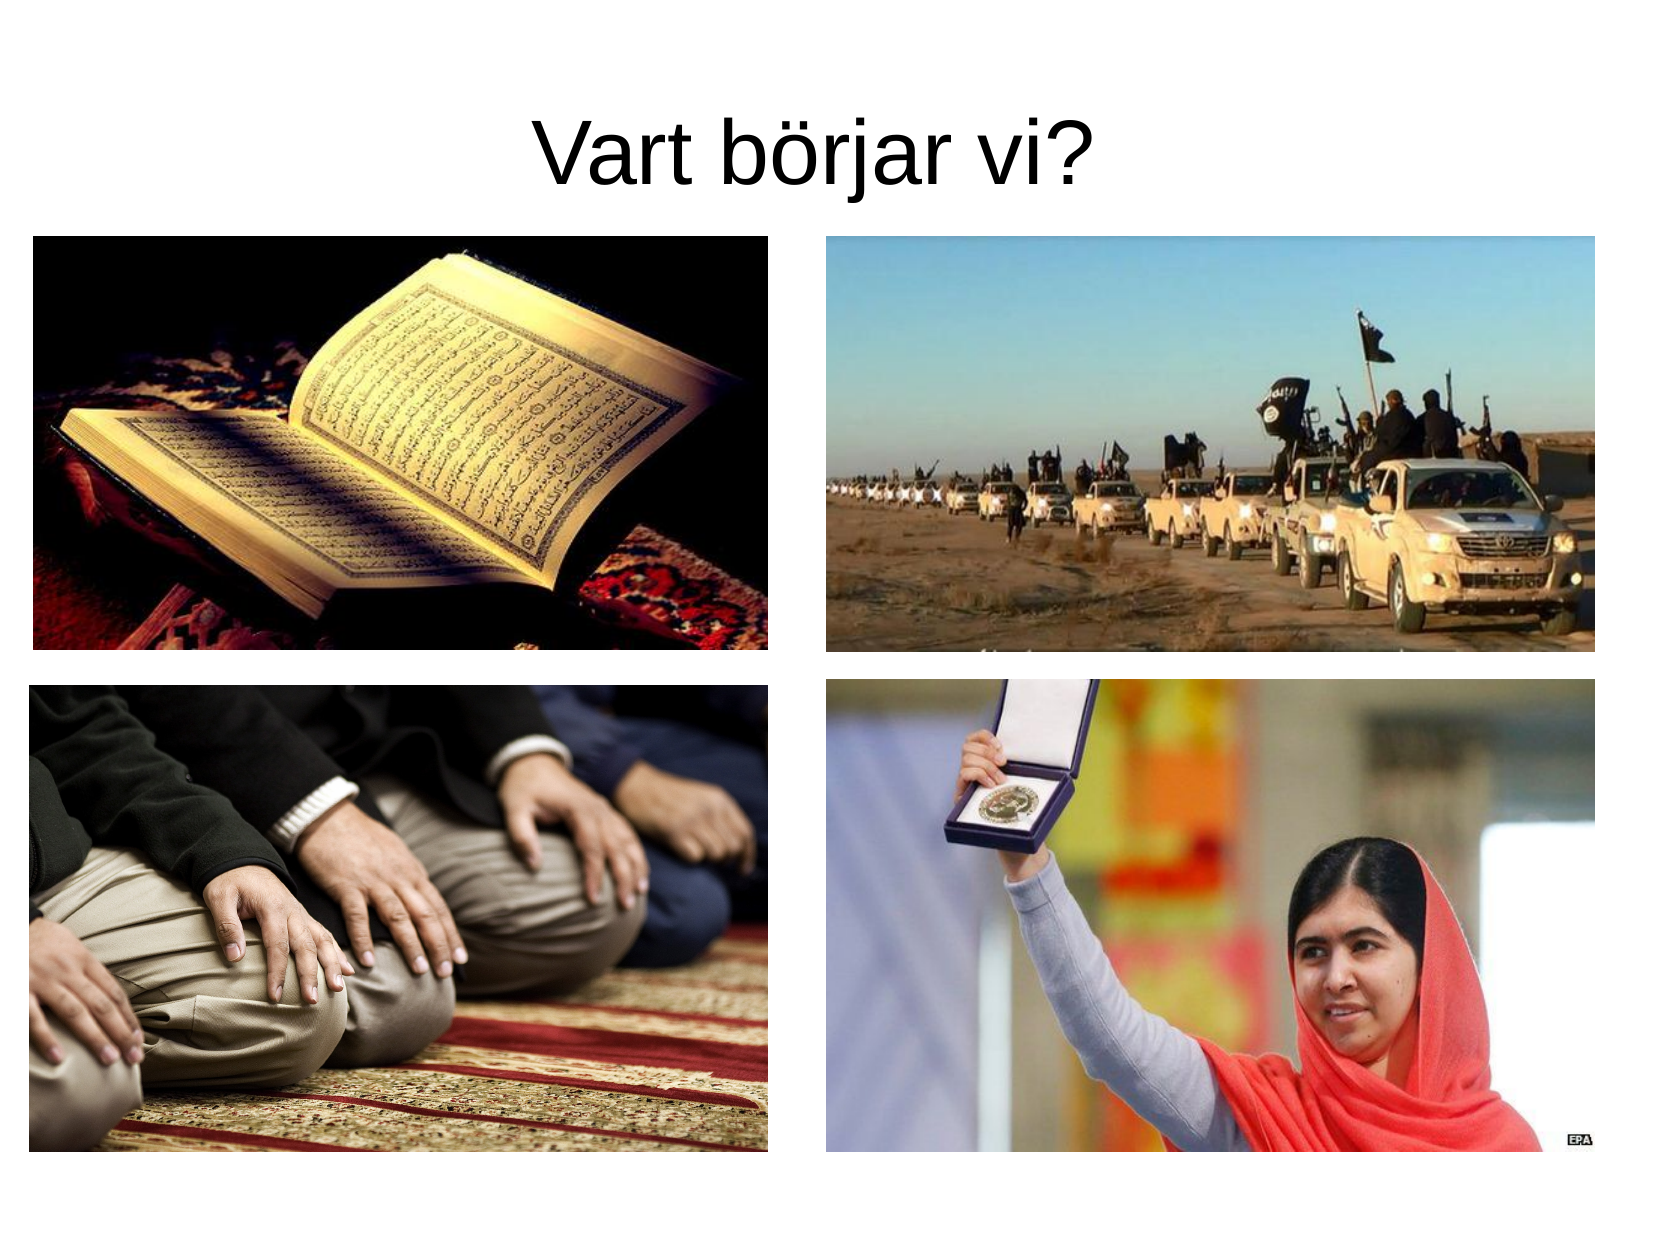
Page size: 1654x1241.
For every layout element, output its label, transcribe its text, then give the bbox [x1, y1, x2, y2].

picture [33, 236, 768, 650]
picture [826, 679, 1595, 1152]
picture [29, 685, 768, 1152]
picture [826, 236, 1595, 652]
title Vart börjar vi? [82, 49, 1571, 257]
